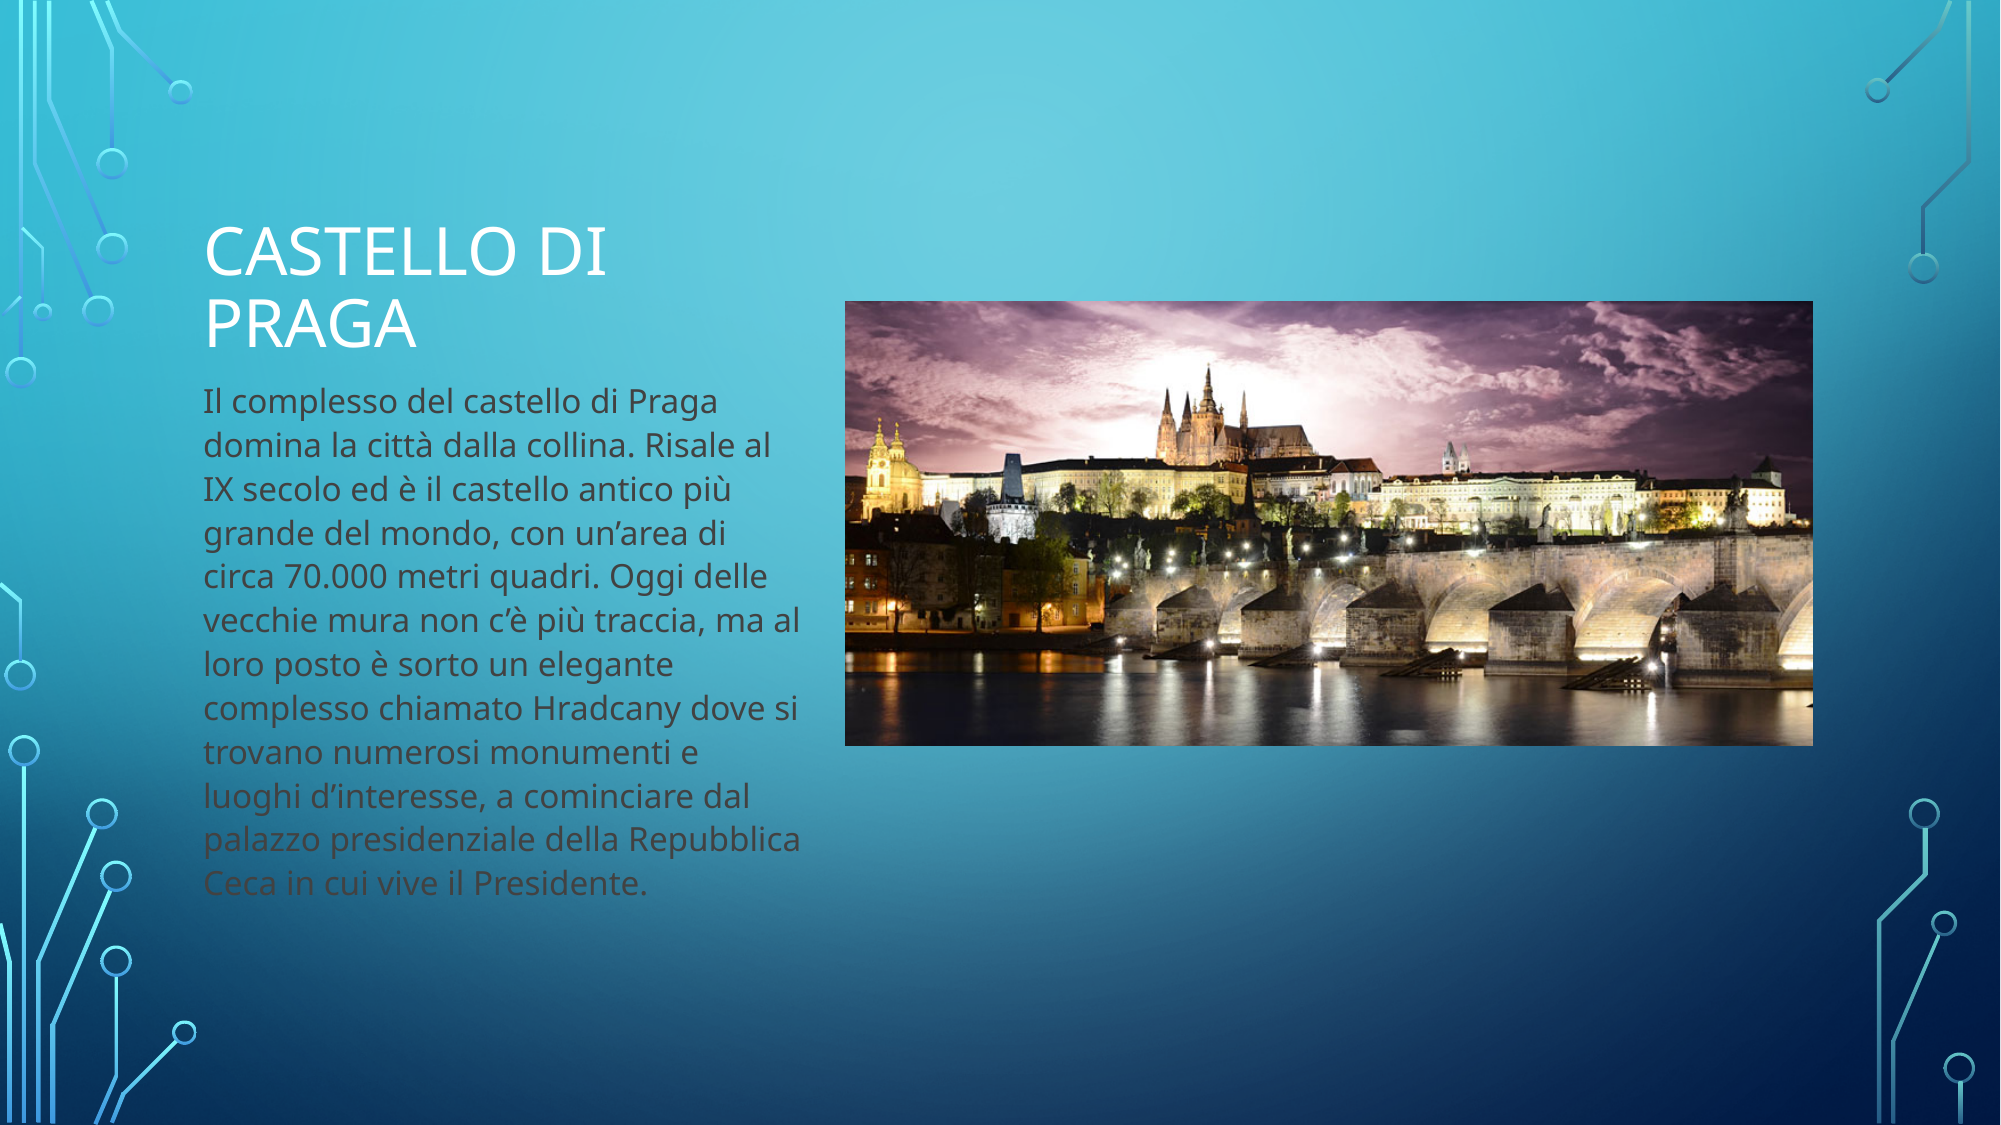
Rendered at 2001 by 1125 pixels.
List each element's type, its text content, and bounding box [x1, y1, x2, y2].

title Castello di praga [188, 99, 821, 369]
picture [845, 301, 1813, 746]
list Il complesso del castello di Praga domina la città dalla collina. Risale al IX secolo ed è il castello antico più grande del mondo, con un’area di circa 70.000 metri quadri. Oggi delle vecchie mura non c’è più traccia, ma al loro posto è sorto un elegante complesso chiamato Hradcany dove si trovano numerosi monumenti e luoghi d’interesse, a cominciare dal palazzo presidenziale della Repubblica Ceca in cui vive il Presidente. [188, 369, 821, 951]
